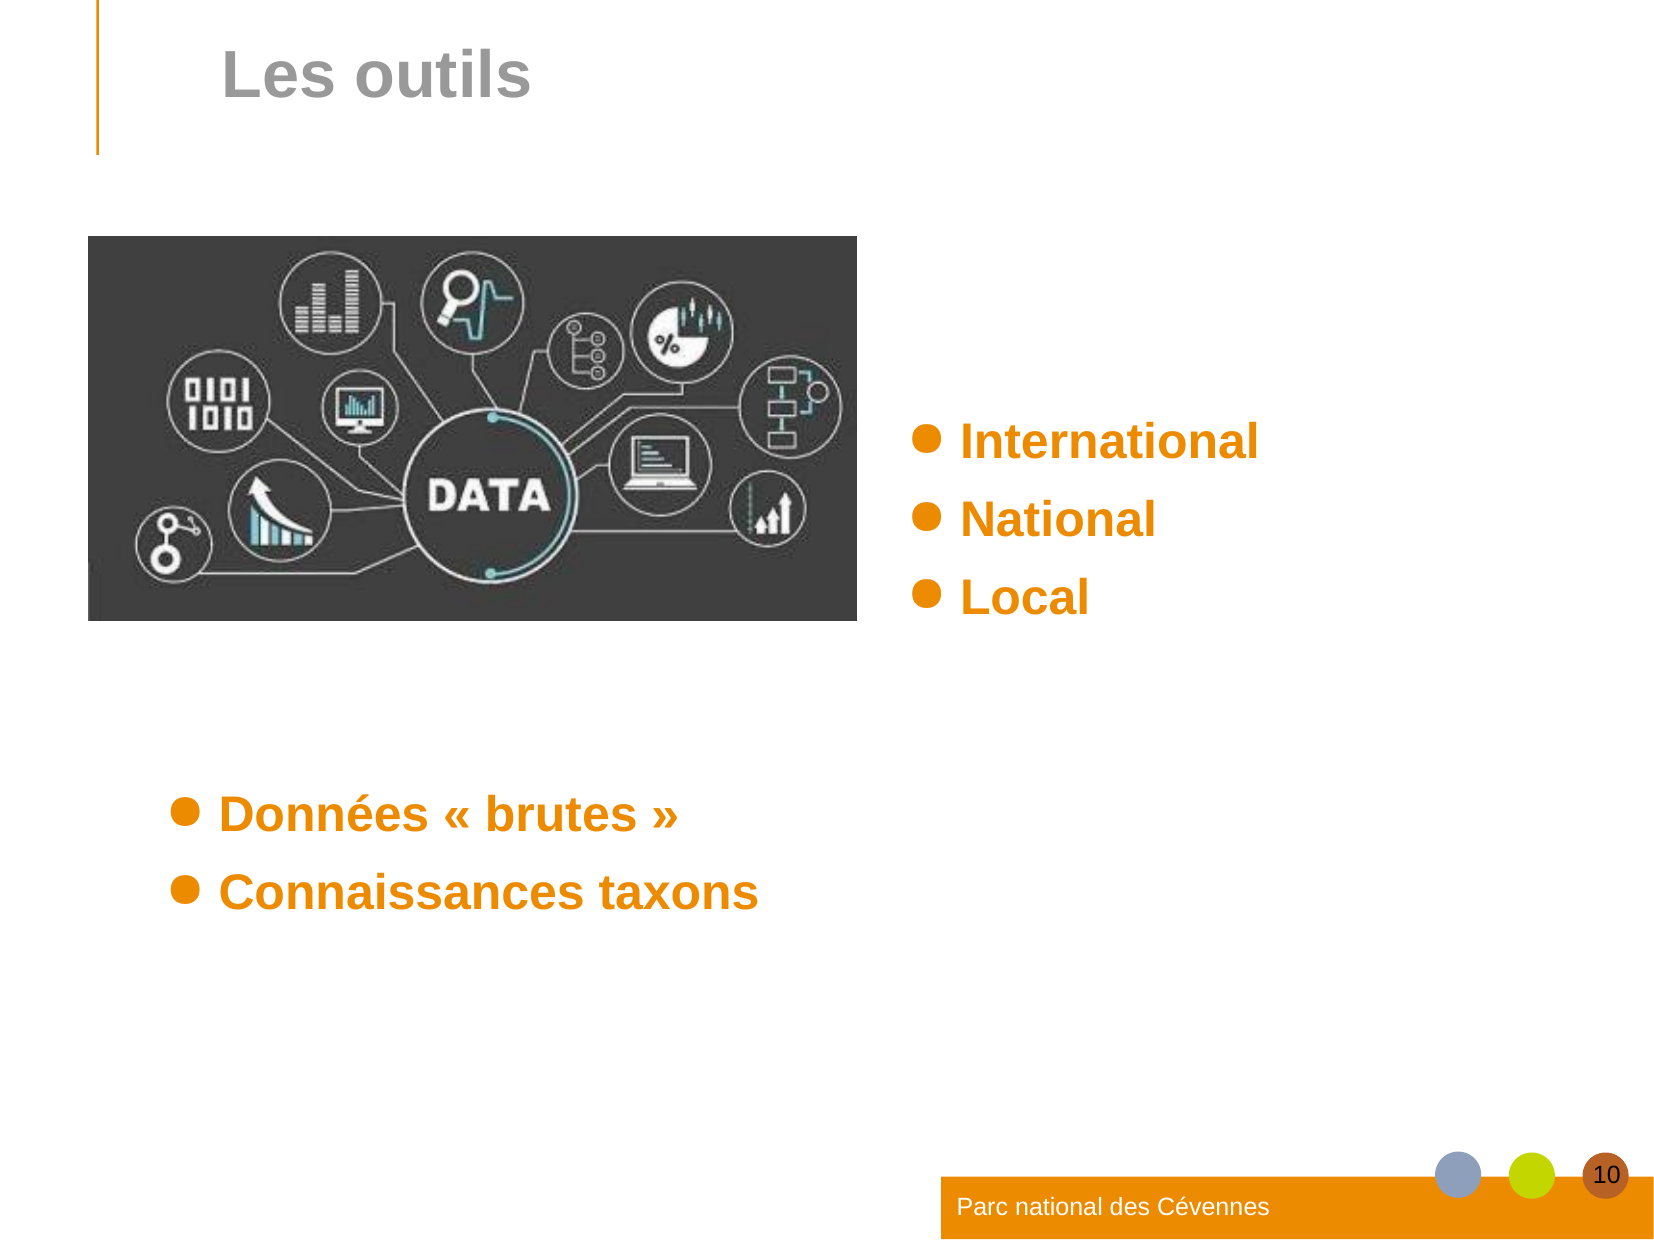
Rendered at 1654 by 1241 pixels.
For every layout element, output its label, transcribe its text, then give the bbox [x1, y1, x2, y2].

text_box Les outils [206, 29, 1388, 120]
picture [88, 236, 857, 621]
list Données « brutes » Connaissances taxons [147, 786, 883, 1034]
list International National Local [889, 413, 1625, 798]
